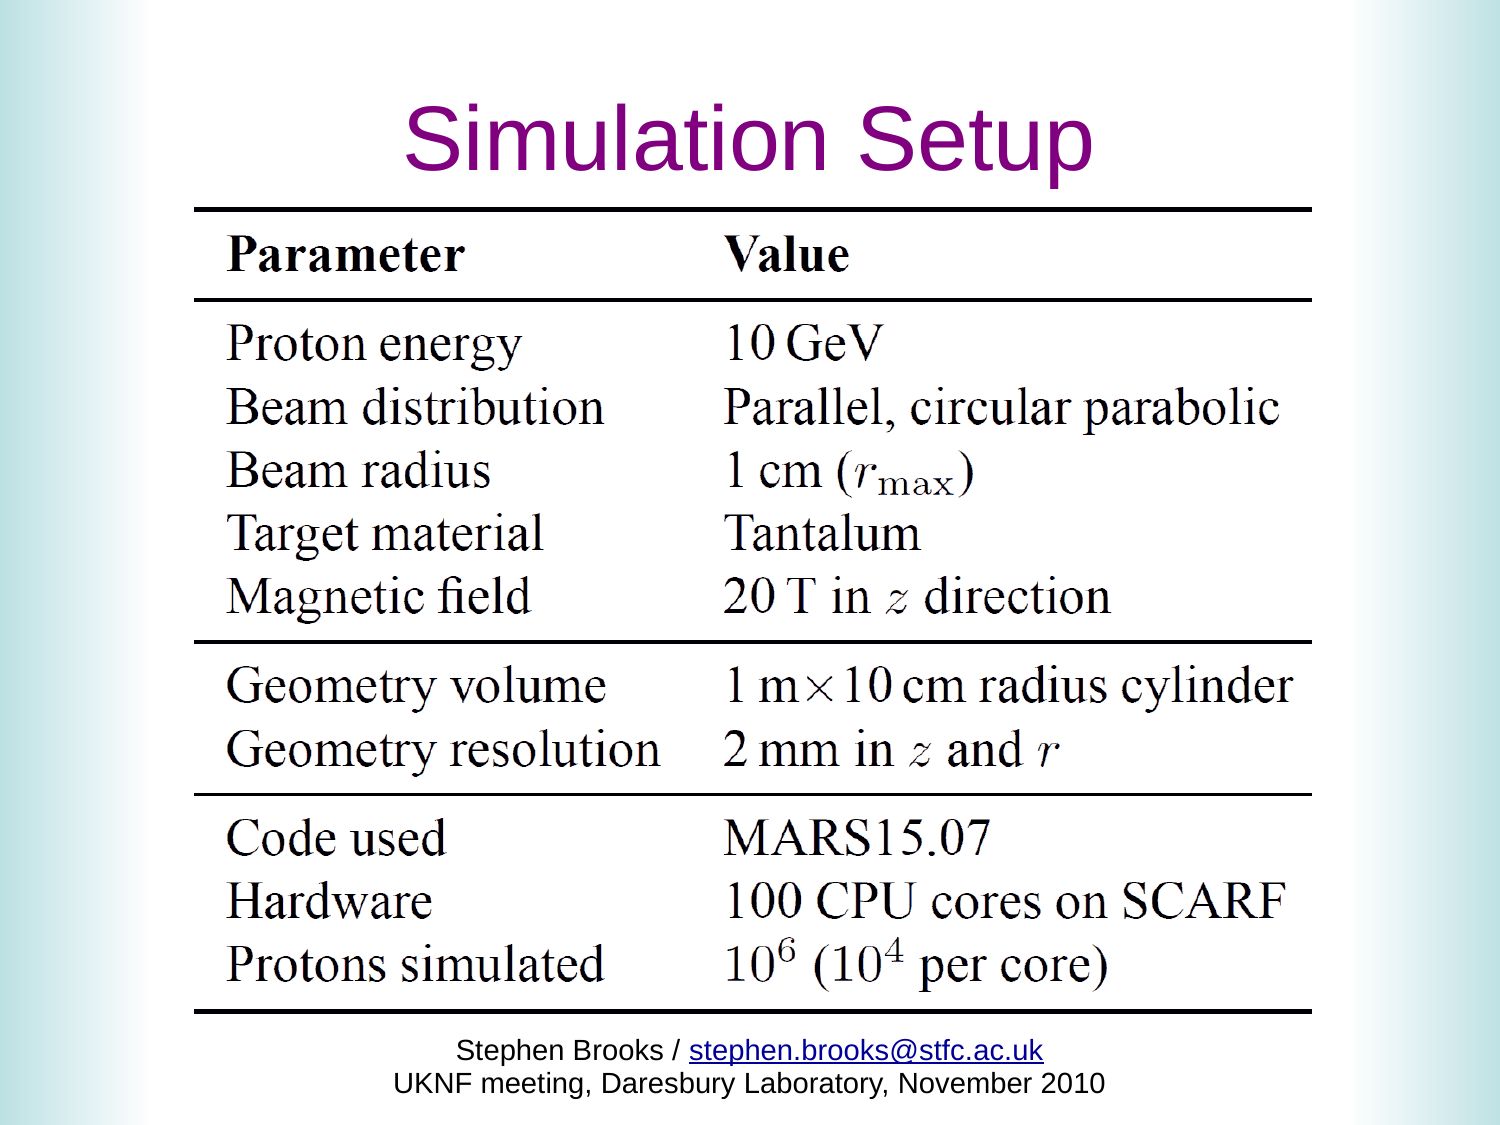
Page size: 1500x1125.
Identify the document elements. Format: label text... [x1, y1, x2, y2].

title Simulation Setup [75, 37, 1425, 241]
picture [188, 204, 1312, 1016]
